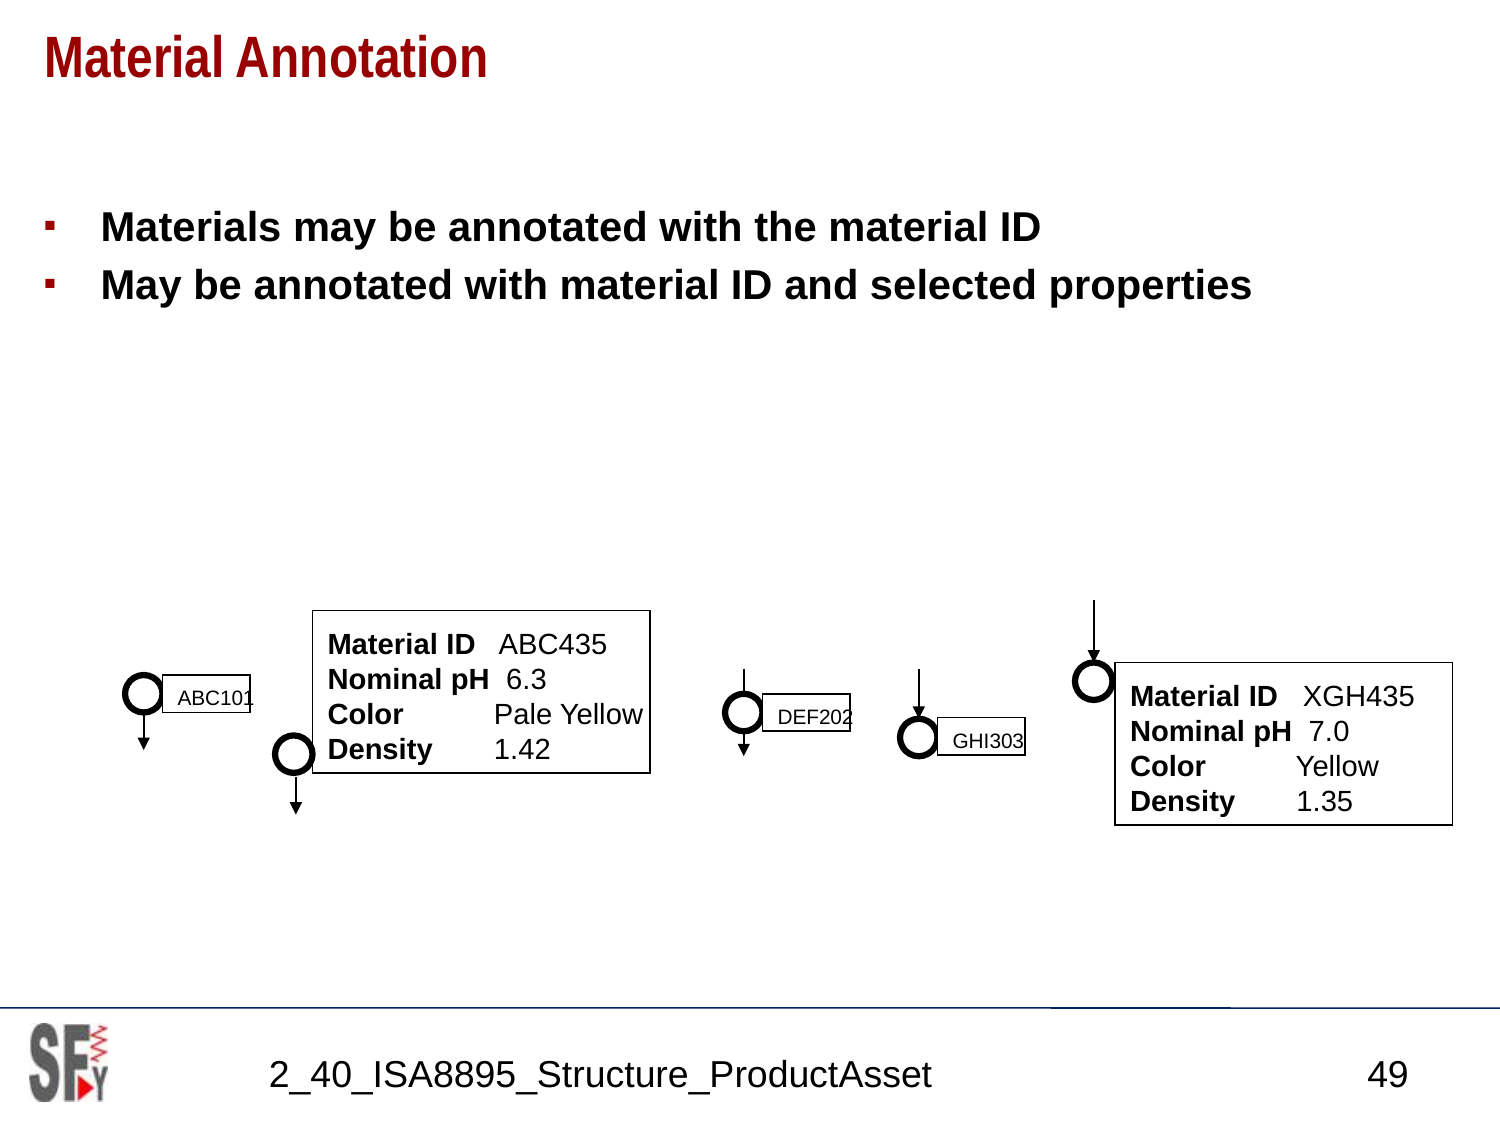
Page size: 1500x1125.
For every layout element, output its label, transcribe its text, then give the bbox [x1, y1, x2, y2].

text_box [1074, 662, 1113, 700]
text_box [125, 675, 162, 713]
text_box ABC101 [162, 675, 250, 713]
text_box Material ID ABC435 Nominal pH 6.3 Color Pale Yellow Density 1.42 [312, 610, 650, 773]
title Material Annotation [29, 12, 1471, 138]
text_box [900, 718, 937, 757]
slide_number <numéro> [1352, 1034, 1490, 1103]
text_box [725, 693, 762, 732]
list Materials may be annotated with the material ID May be annotated with material ID and selected properties [29, 184, 1471, 683]
text_box GHI303 [937, 717, 1025, 756]
text_box DEF202 [762, 693, 850, 732]
text_box [275, 735, 313, 773]
text_box Material ID XGH435 Nominal pH 7.0 Color Yellow Density 1.35 [1115, 662, 1453, 825]
picture [29, 1023, 108, 1102]
footer 2_40_ISA8895_Structure_ProductAsset [253, 1034, 1336, 1103]
